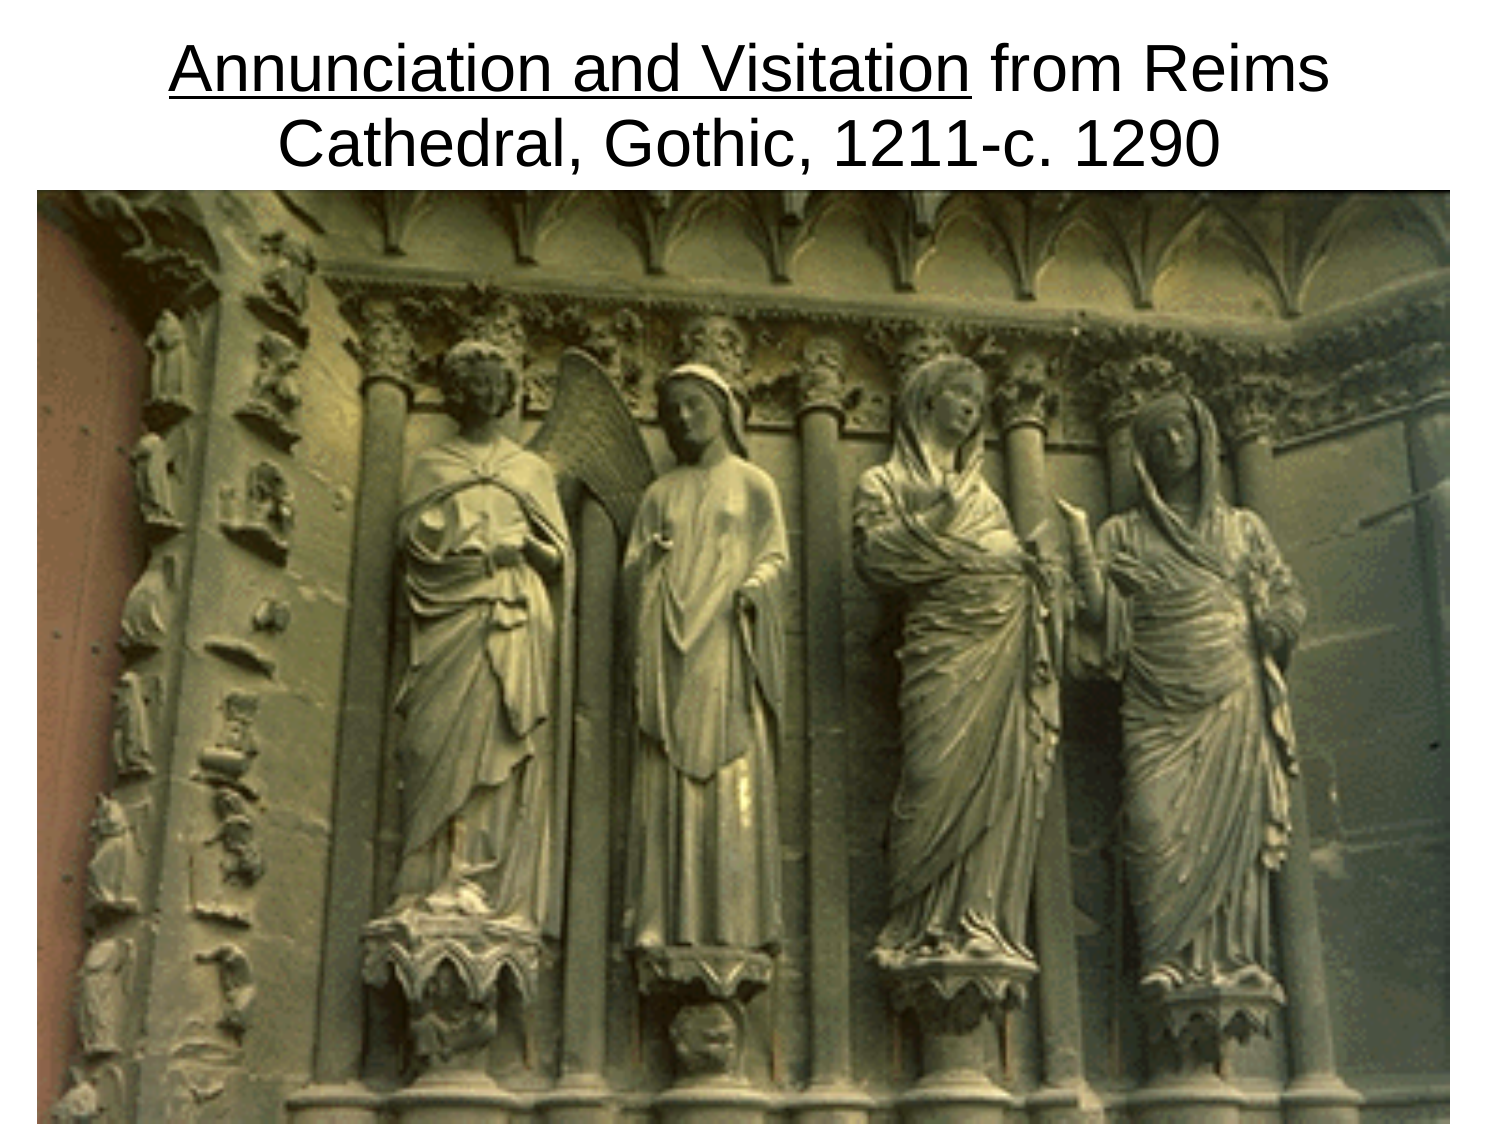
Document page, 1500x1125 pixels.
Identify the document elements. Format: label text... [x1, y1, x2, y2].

title Annunciation and Visitation from Reims Cathedral, Gothic, 1211-c. 1290 [0, 12, 1500, 201]
picture [37, 190, 1450, 1124]
